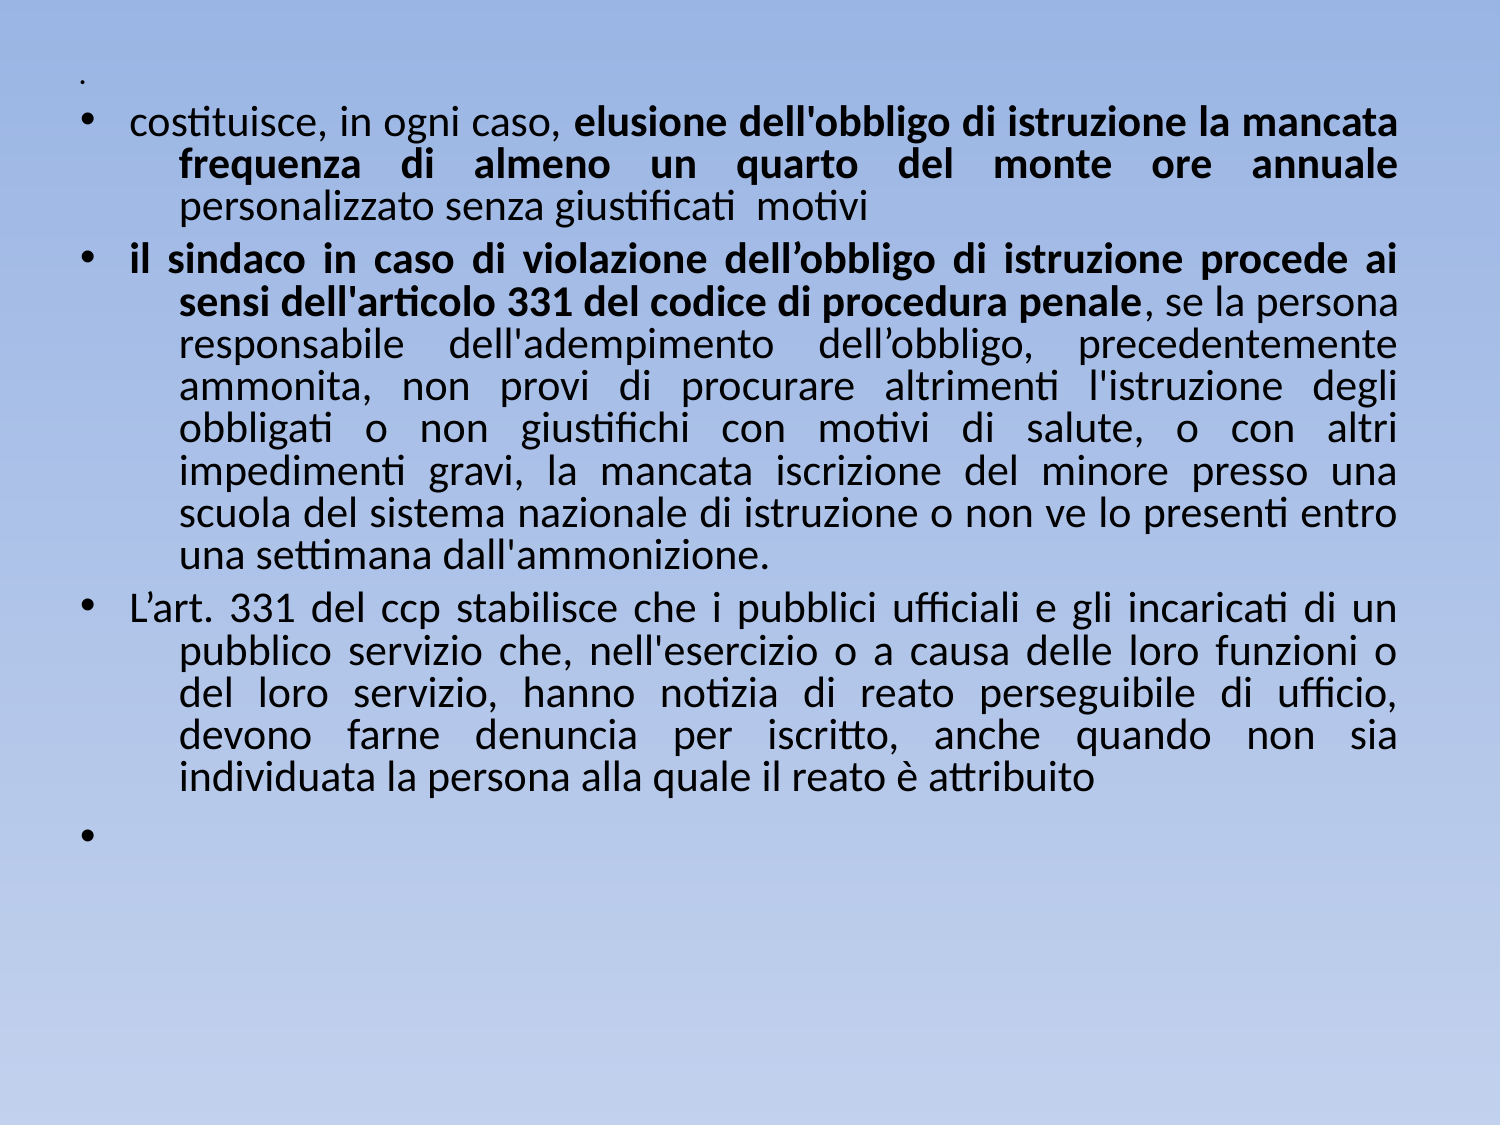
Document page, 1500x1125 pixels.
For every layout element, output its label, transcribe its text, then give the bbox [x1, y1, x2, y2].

list costituisce, in ogni caso, elusione dell'obbligo di istruzione la mancata frequenza di almeno un quarto del monte ore annuale personalizzato senza giustificati motivi il sindaco in caso di violazione dell’obbligo di istruzione procede ai sensi dell'articolo 331 del codice di procedura penale, se la persona responsabile dell'adempimento dell’obbligo, precedentemente ammonita, non provi di procurare altrimenti l'istruzione degli obbligati o non giustifichi con motivi di salute, o con altri impedimenti gravi, la mancata iscrizione del minore presso una scuola del sistema nazionale di istruzione o non ve lo presenti entro una settimana dall'ammonizione. L’art. 331 del ccp stabilisce che i pubblici ufficiali e gli incaricati di un pubblico servizio che, nell'esercizio o a causa delle loro funzioni o del loro servizio, hanno notizia di reato perseguibile di ufficio, devono farne denuncia per iscritto, anche quando non sia individuata la persona alla quale il reato è attribuito [64, 66, 1415, 809]
